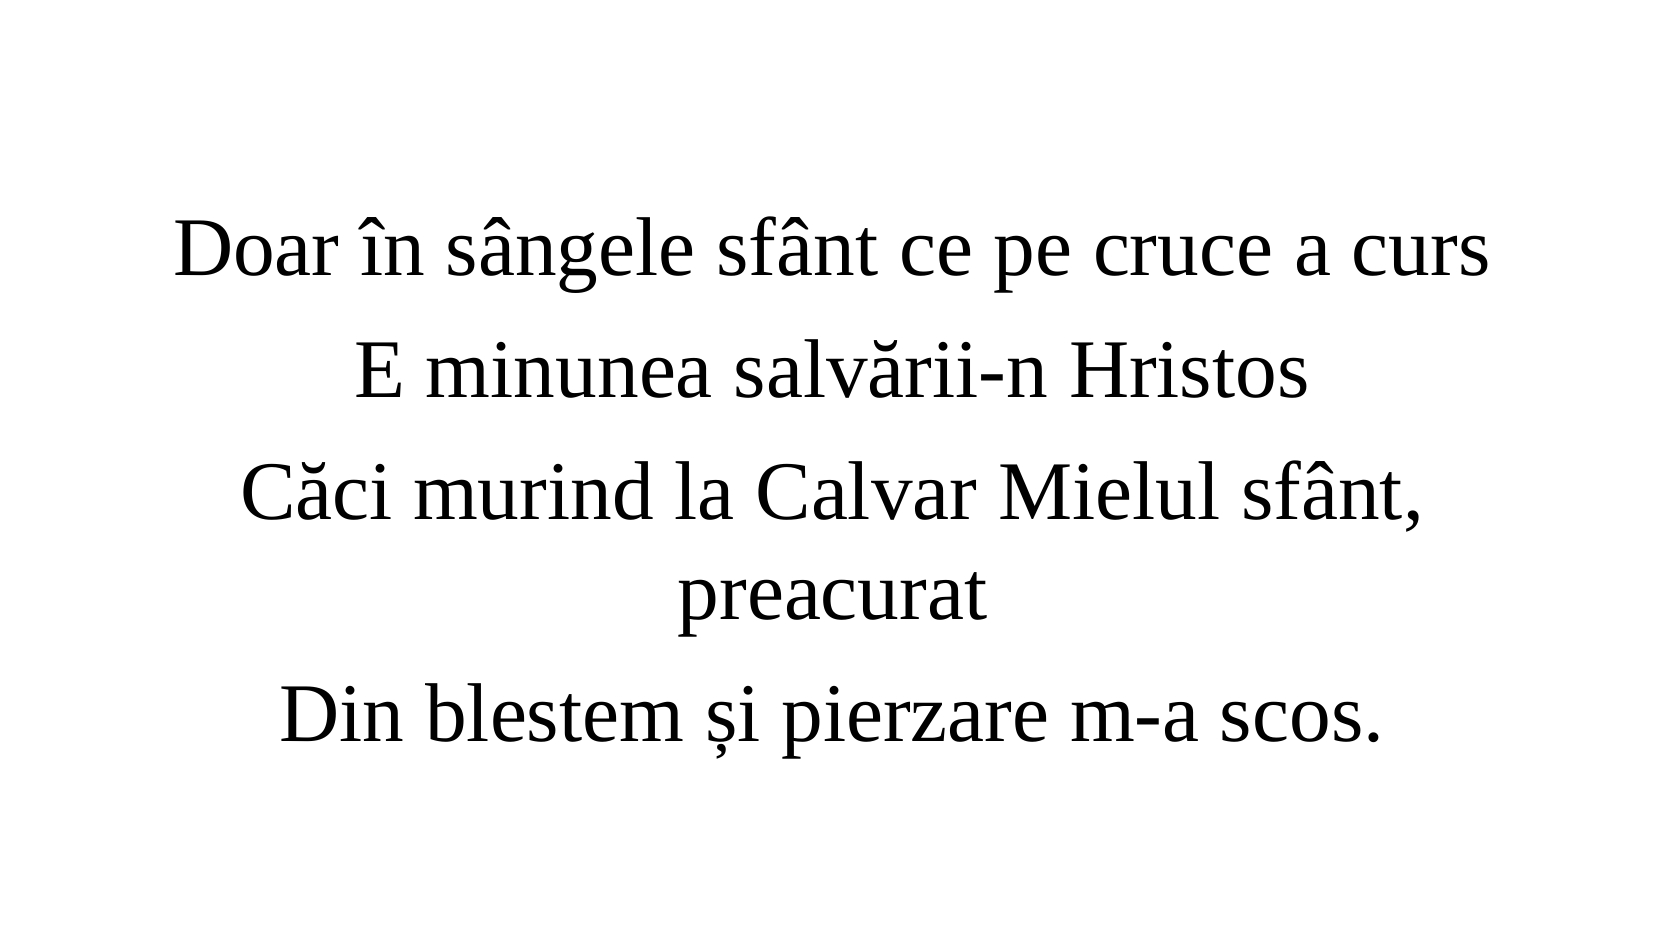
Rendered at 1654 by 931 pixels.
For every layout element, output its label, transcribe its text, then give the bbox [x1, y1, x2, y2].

subtitle Doar în sângele sfânt ce pe cruce a curs E minunea salvării-n Hristos Căci murind la Calvar Mielul sfânt, preacurat Din blestem și pierzare m-a scos. [118, 188, 1548, 763]
